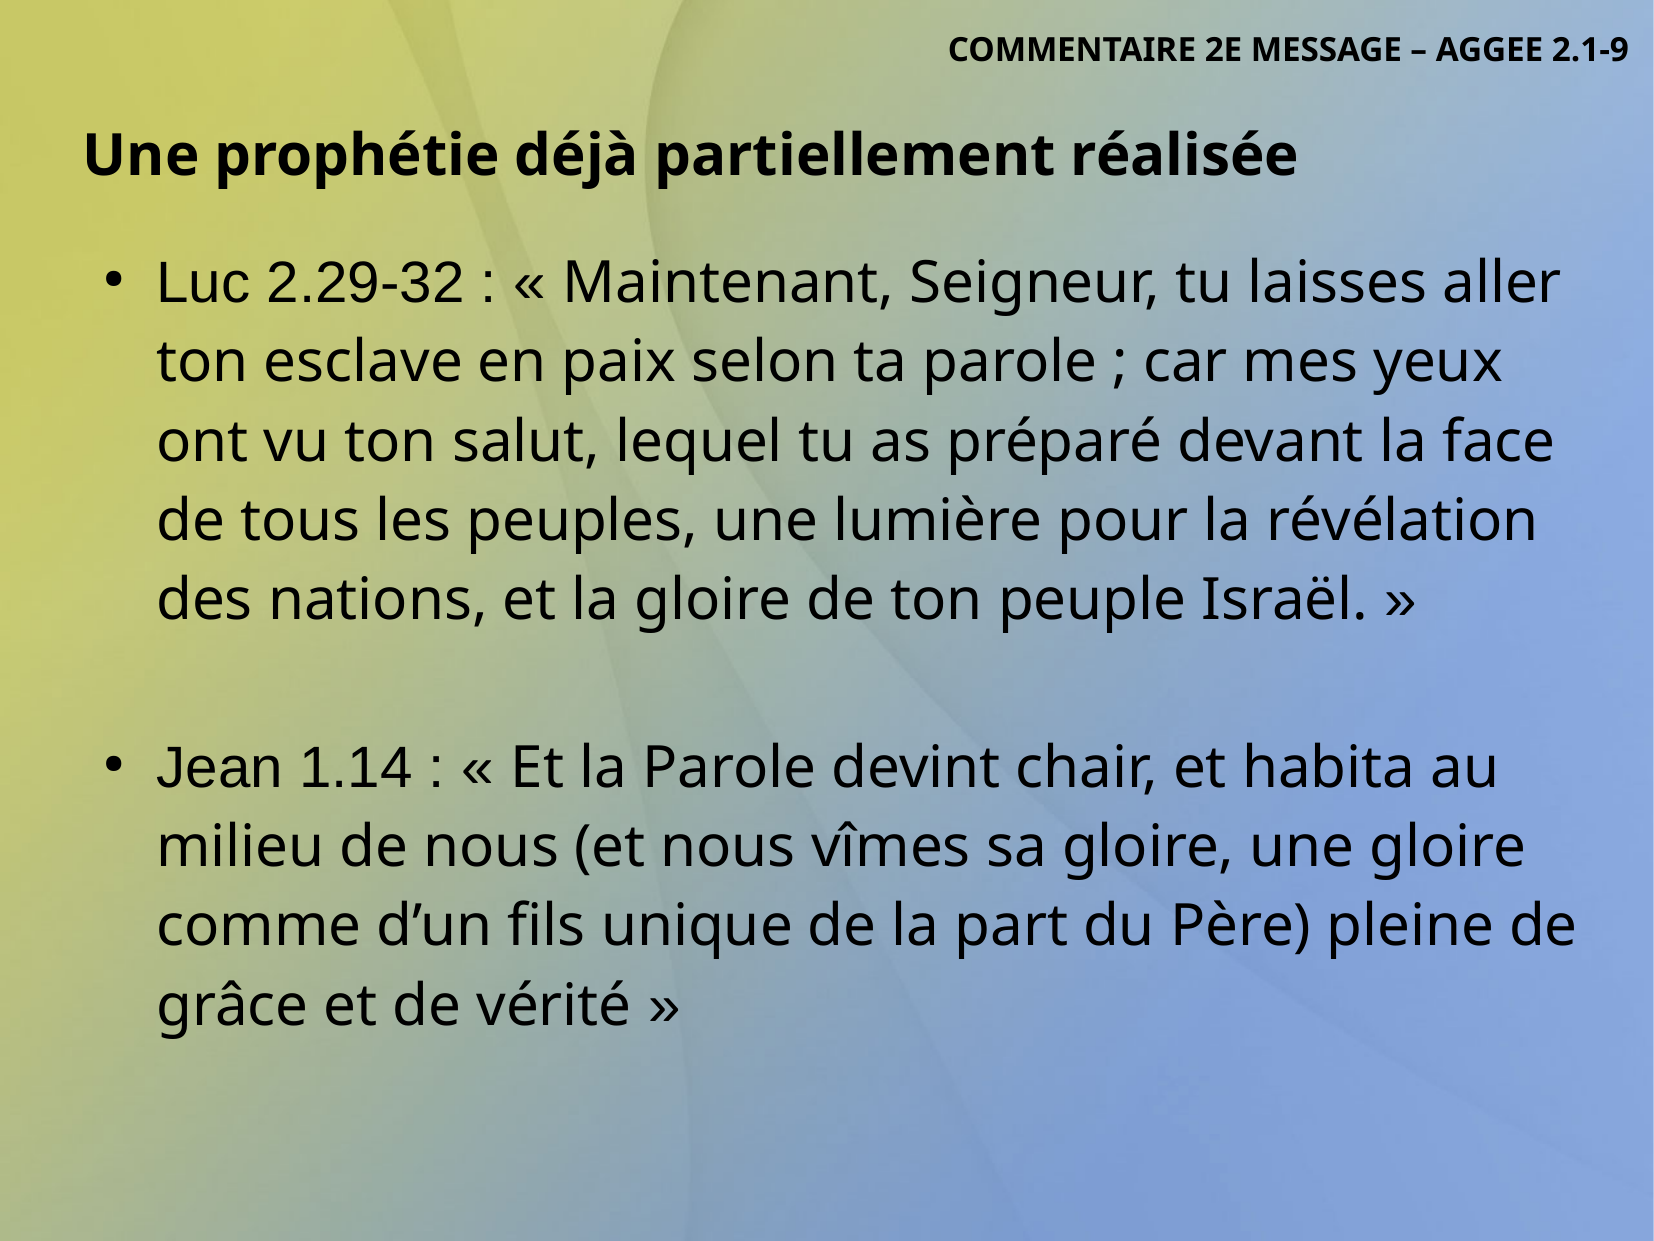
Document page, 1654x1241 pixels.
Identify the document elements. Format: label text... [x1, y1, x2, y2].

list Luc 2.29-32 : « Maintenant, Seigneur, tu laisses aller ton esclave en paix selon ta parole ; car mes yeux ont vu ton salut, lequel tu as préparé devant la face de tous les peuples, une lumière pour la révélation des nations, et la gloire de ton peuple Israël. » Jean 1.14 : « Et la Parole devint chair, et habita au milieu de nous (et nous vîmes sa gloire, une gloire comme d’un fils unique de la part du Père) pleine de grâce et de vérité » [82, 237, 1607, 1241]
title Une prophétie déjà partiellement réalisée [82, 49, 1571, 237]
picture [0, 0, 1654, 1241]
title COMMENTAIRE 2E MESSAGE – AGGEE 2.1-9 [797, 14, 1630, 83]
